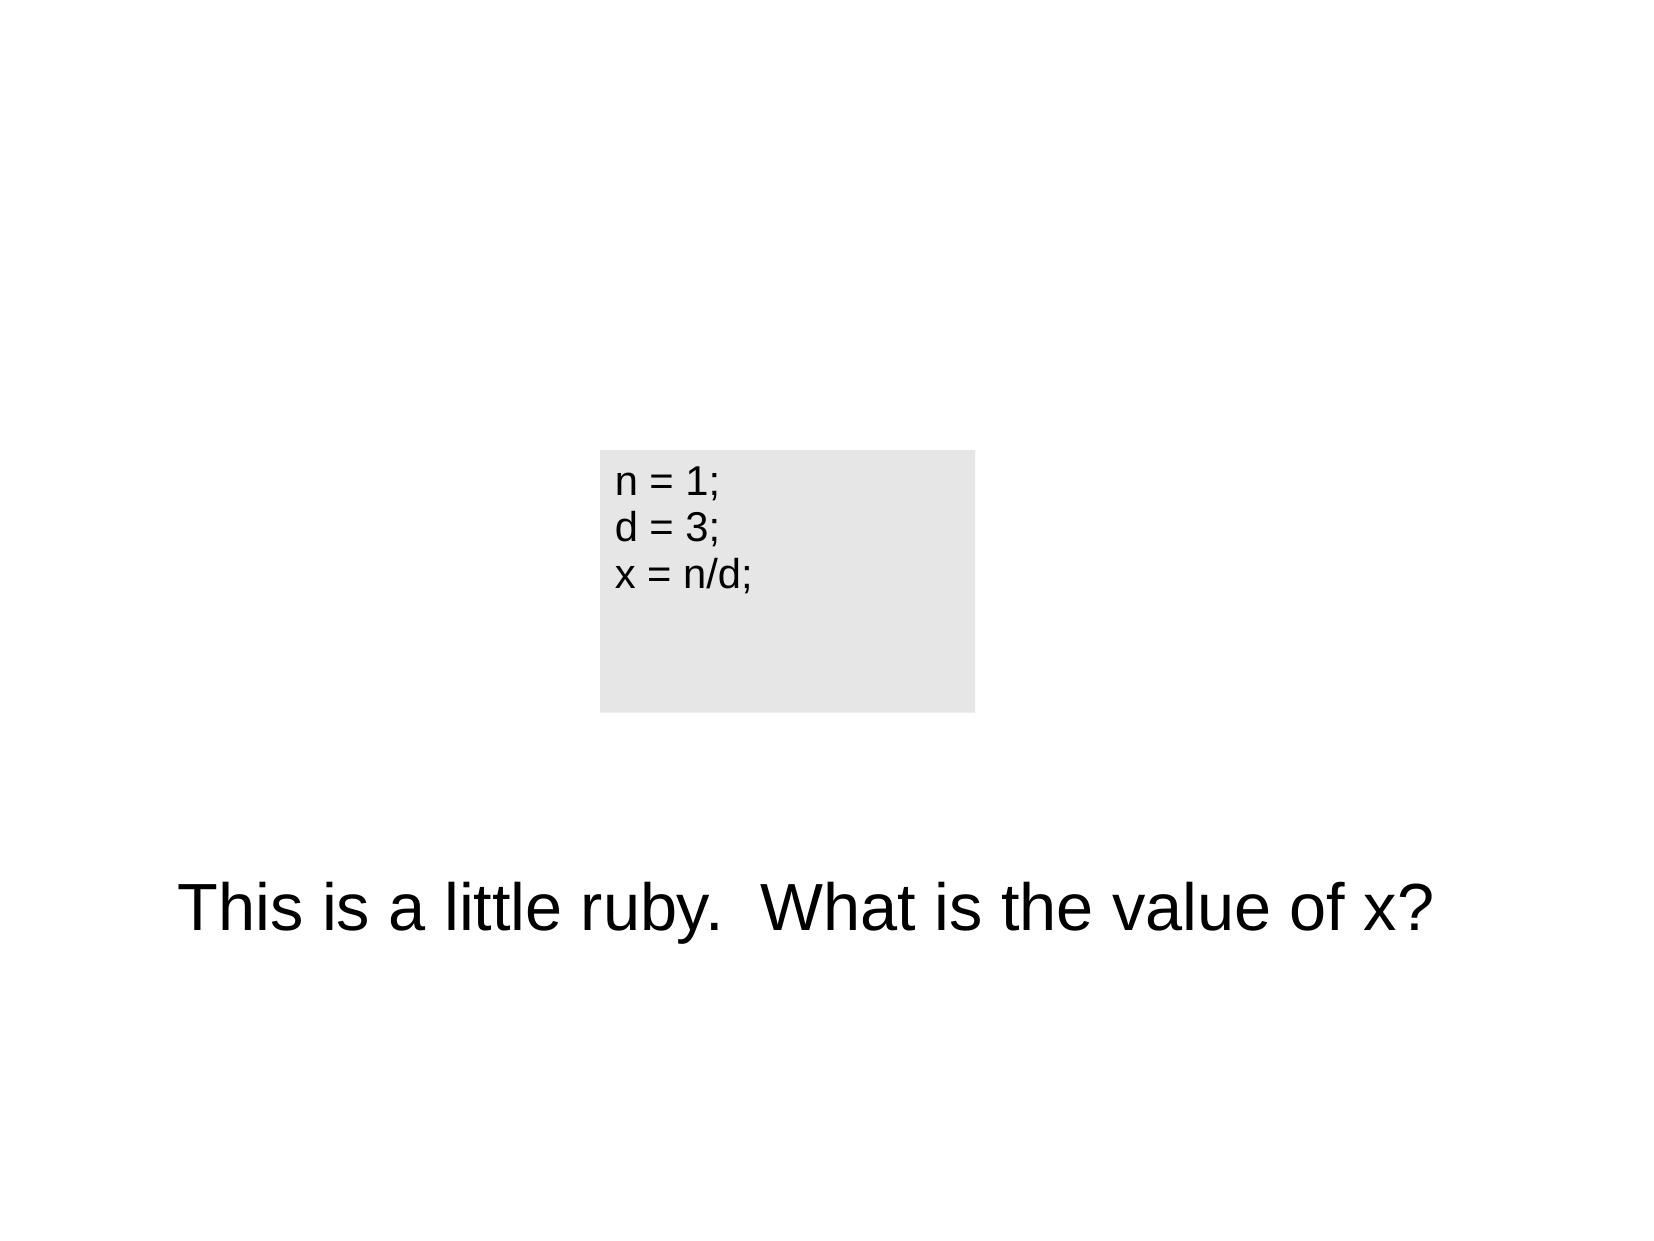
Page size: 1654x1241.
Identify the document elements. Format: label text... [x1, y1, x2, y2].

text_box This is a little ruby. What is the value of x? [163, 862, 1452, 952]
text_box n = 1; d = 3; x = n/d; [600, 450, 976, 713]
